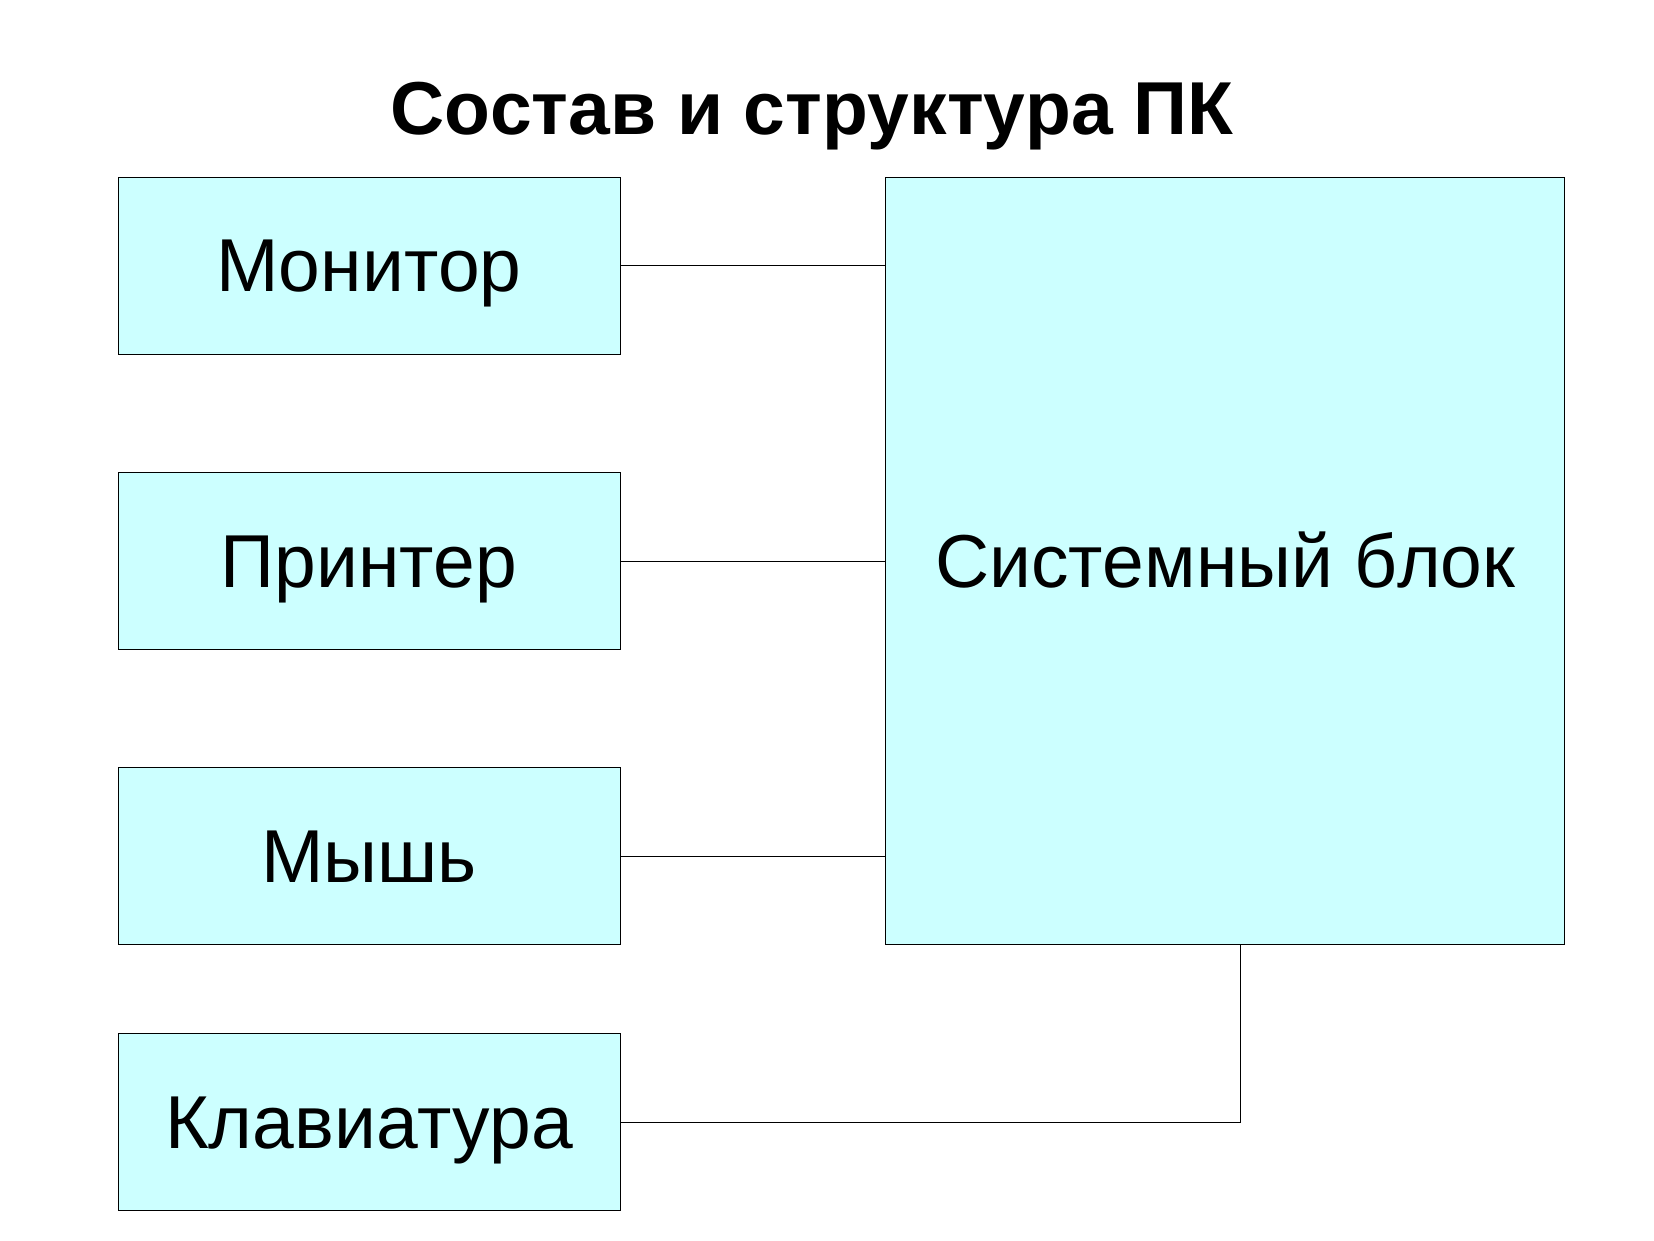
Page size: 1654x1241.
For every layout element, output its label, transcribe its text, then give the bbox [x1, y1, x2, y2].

text_box Принтер [118, 472, 621, 650]
text_box Системный блок [885, 177, 1565, 945]
text_box Состав и структура ПК [88, 59, 1536, 158]
text_box Мышь [118, 767, 621, 945]
text_box Клавиатура [118, 1033, 621, 1211]
text_box Монитор [118, 177, 621, 355]
